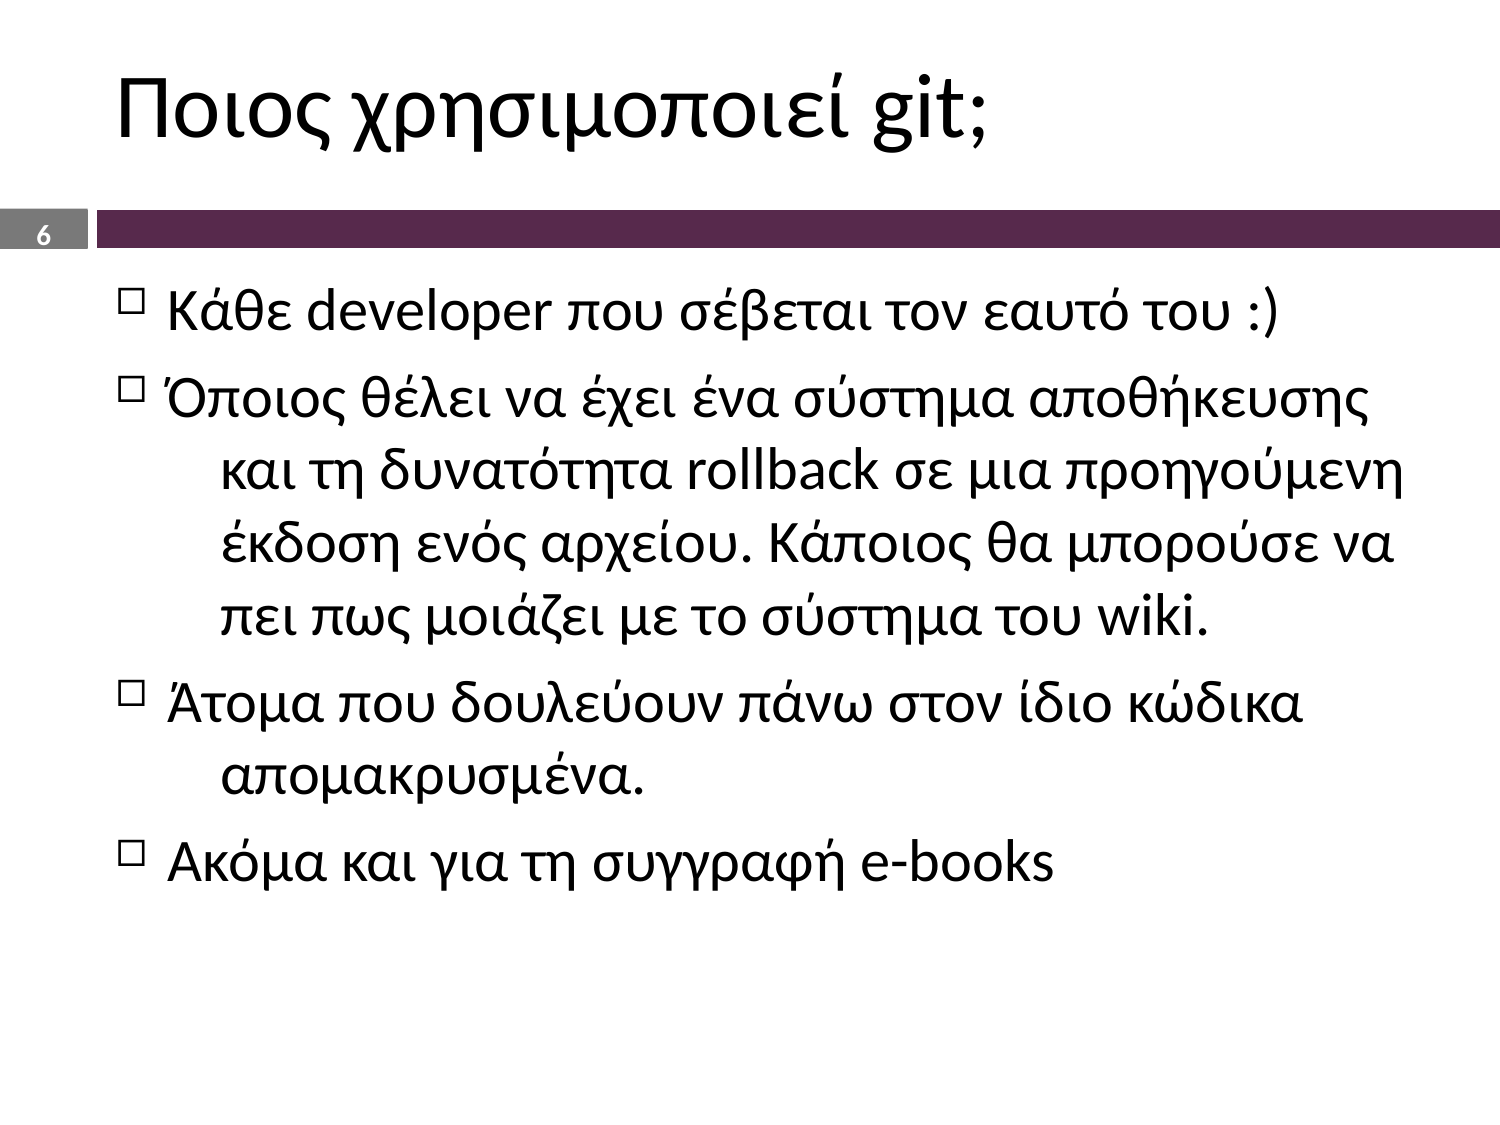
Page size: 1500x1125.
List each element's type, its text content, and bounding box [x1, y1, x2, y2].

text_box [0, 208, 88, 249]
list Κάθε developer που σέβεται τον εαυτό του :) Όποιος θέλει να έχει ένα σύστημα αποθήκευσης και τη δυνατότητα rollback σε μια προηγούμενη έκδοση ενός αρχείου. Κάποιος θα μπορούσε να πει πως μοιάζει με το σύστημα του wiki. Άτομα που δουλεύουν πάνω στον ίδιο κώδικα απομακρυσμένα. Ακόμα και για τη συγγραφή e-books [100, 262, 1438, 1000]
title Ποιος χρησιμοποιεί git; [100, 19, 1438, 182]
